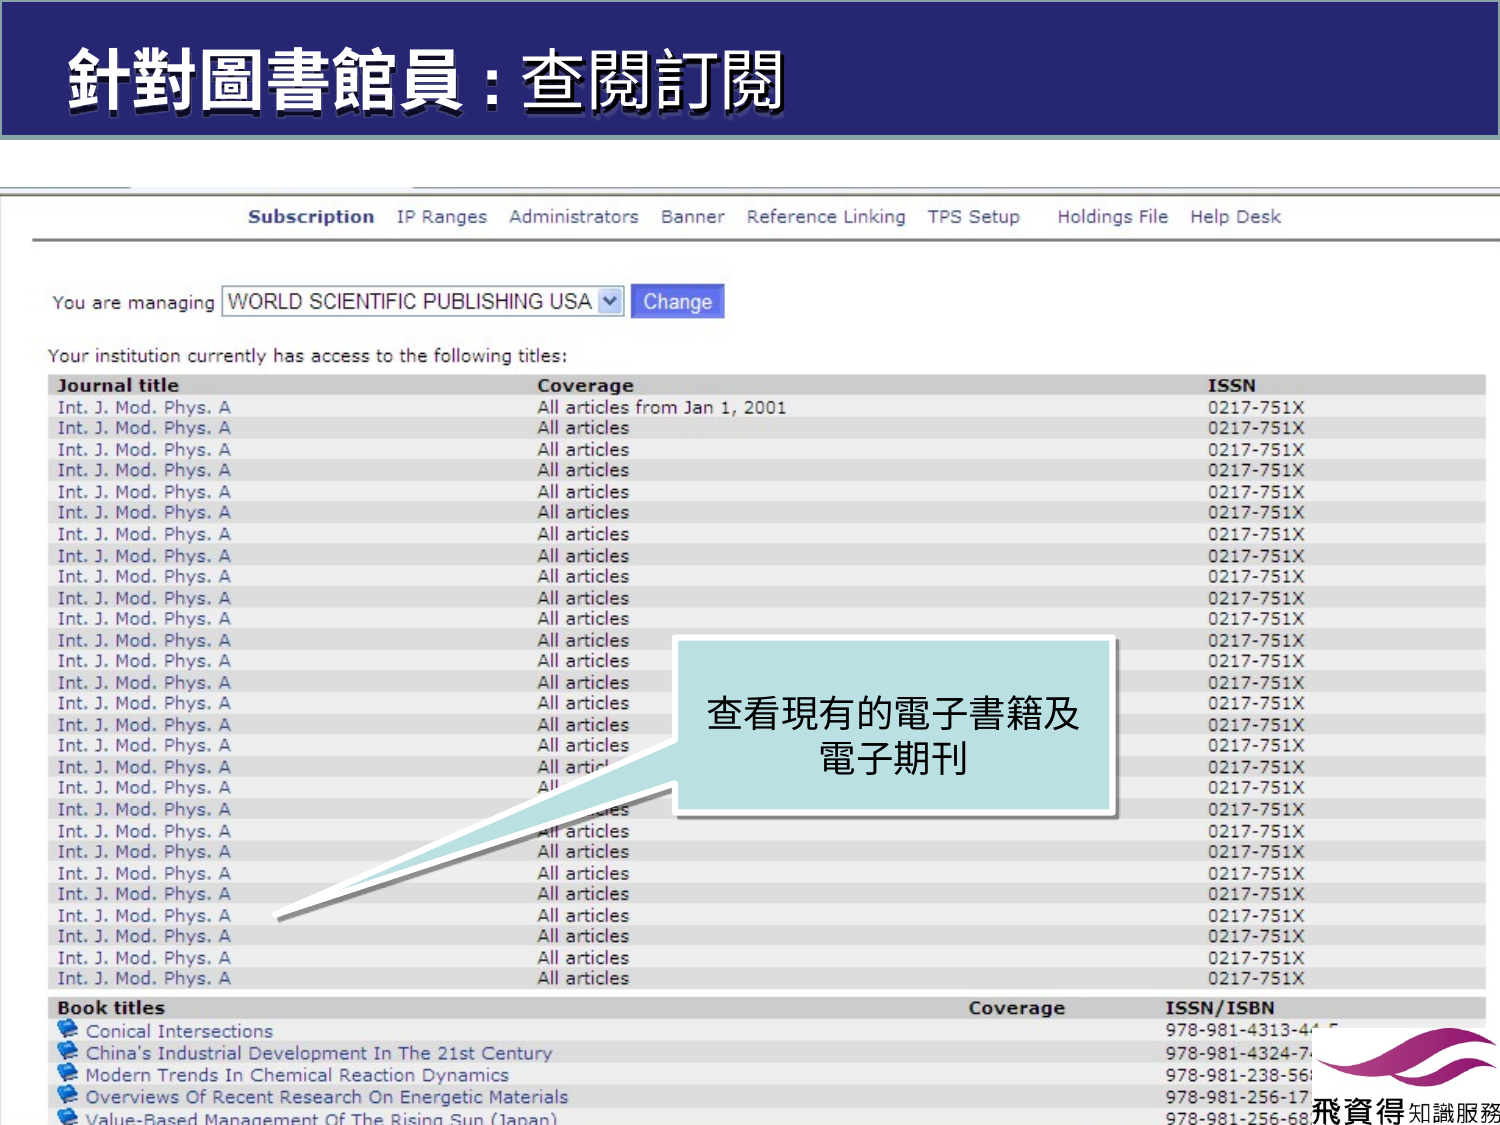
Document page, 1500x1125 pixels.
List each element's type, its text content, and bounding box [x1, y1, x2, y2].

text_box 查看現有的電子書籍及電子期刊 [275, 637, 1113, 915]
text_box 針對圖書館員:查閱訂閱 [50, 30, 1088, 127]
picture [0, 187, 1500, 1125]
text_box [0, 0, 1500, 138]
